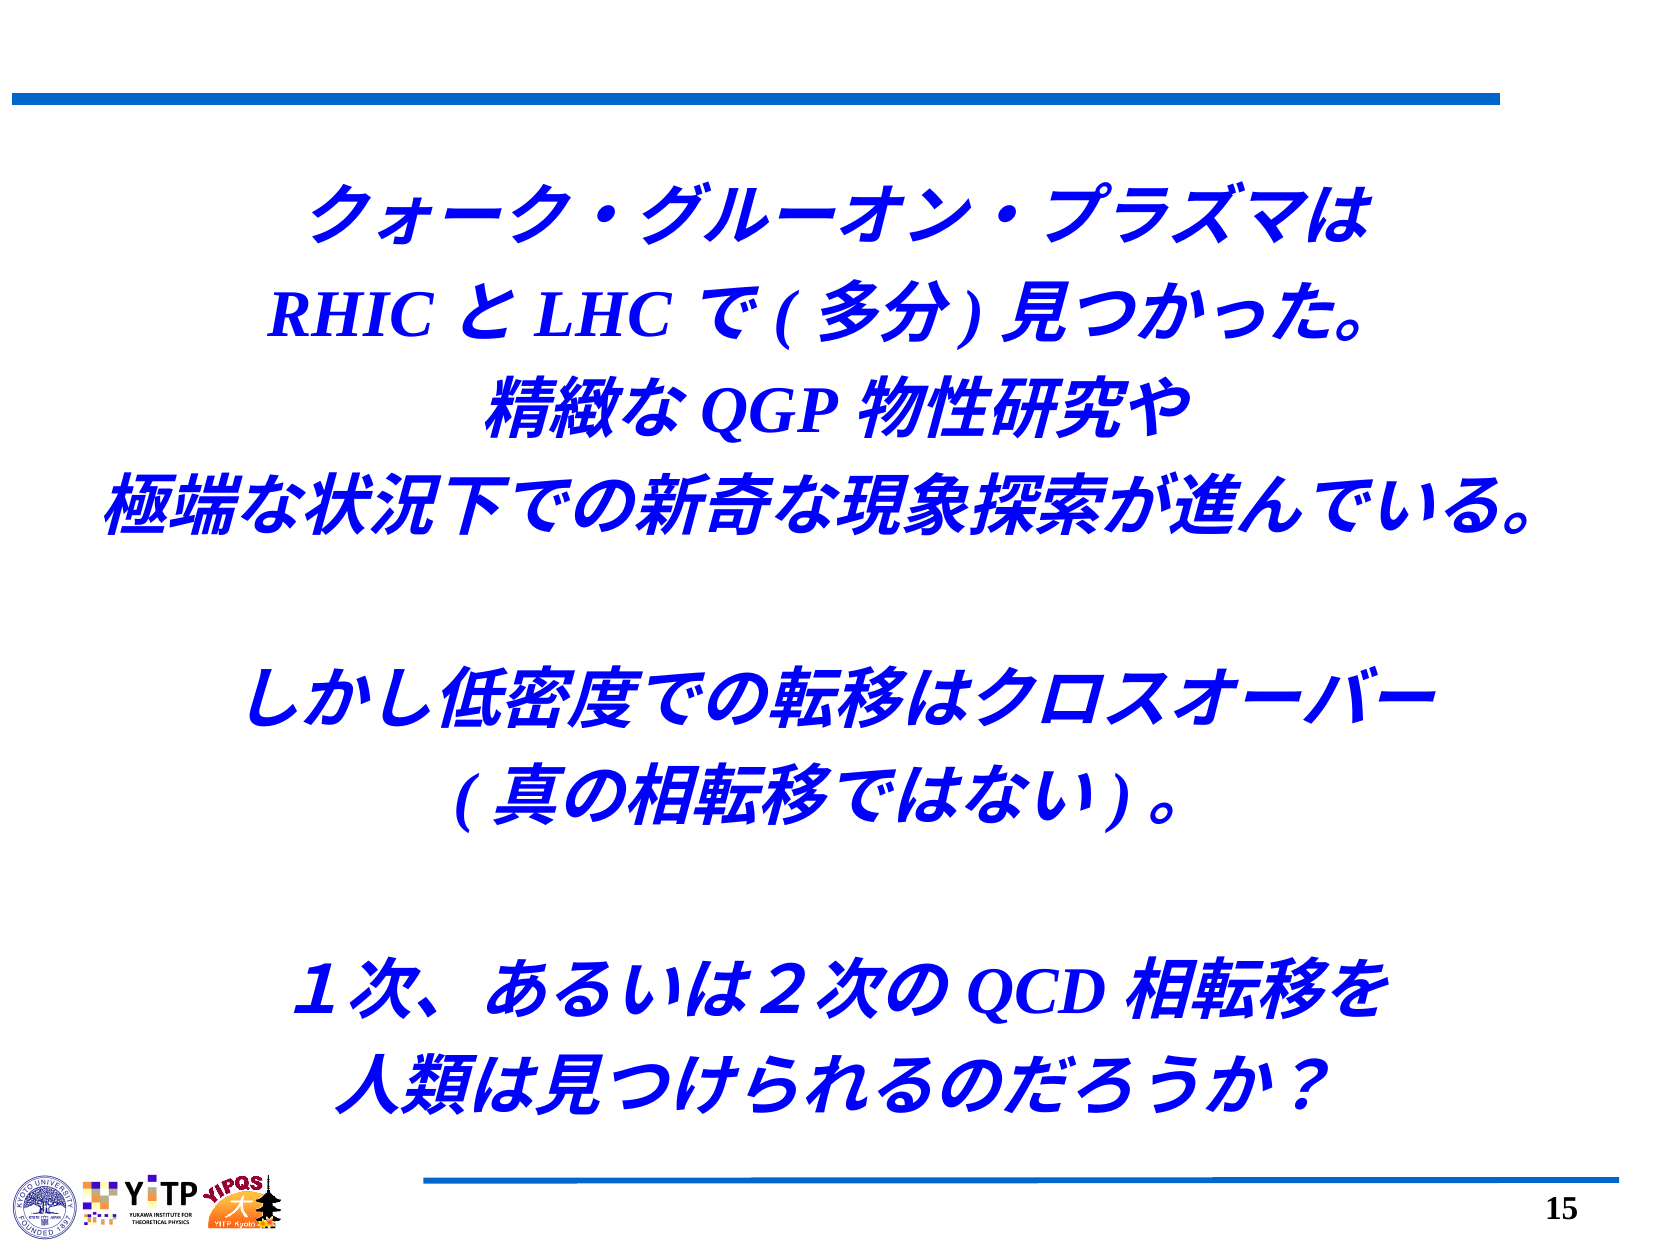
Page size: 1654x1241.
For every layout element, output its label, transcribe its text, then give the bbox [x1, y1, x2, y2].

picture [11, 1170, 281, 1241]
title クォーク・グルーオン・プラズマは RHICとLHCで(多分)見つかった。 精緻なQGP物性研究や 極端な状況下での新奇な現象探索が進んでいる。 しかし低密度での転移はクロスオーバー (真の相転移ではない)。 １次、あるいは２次のQCD相転移を 人類は見つけられるのだろうか？ [7, 297, 1654, 994]
